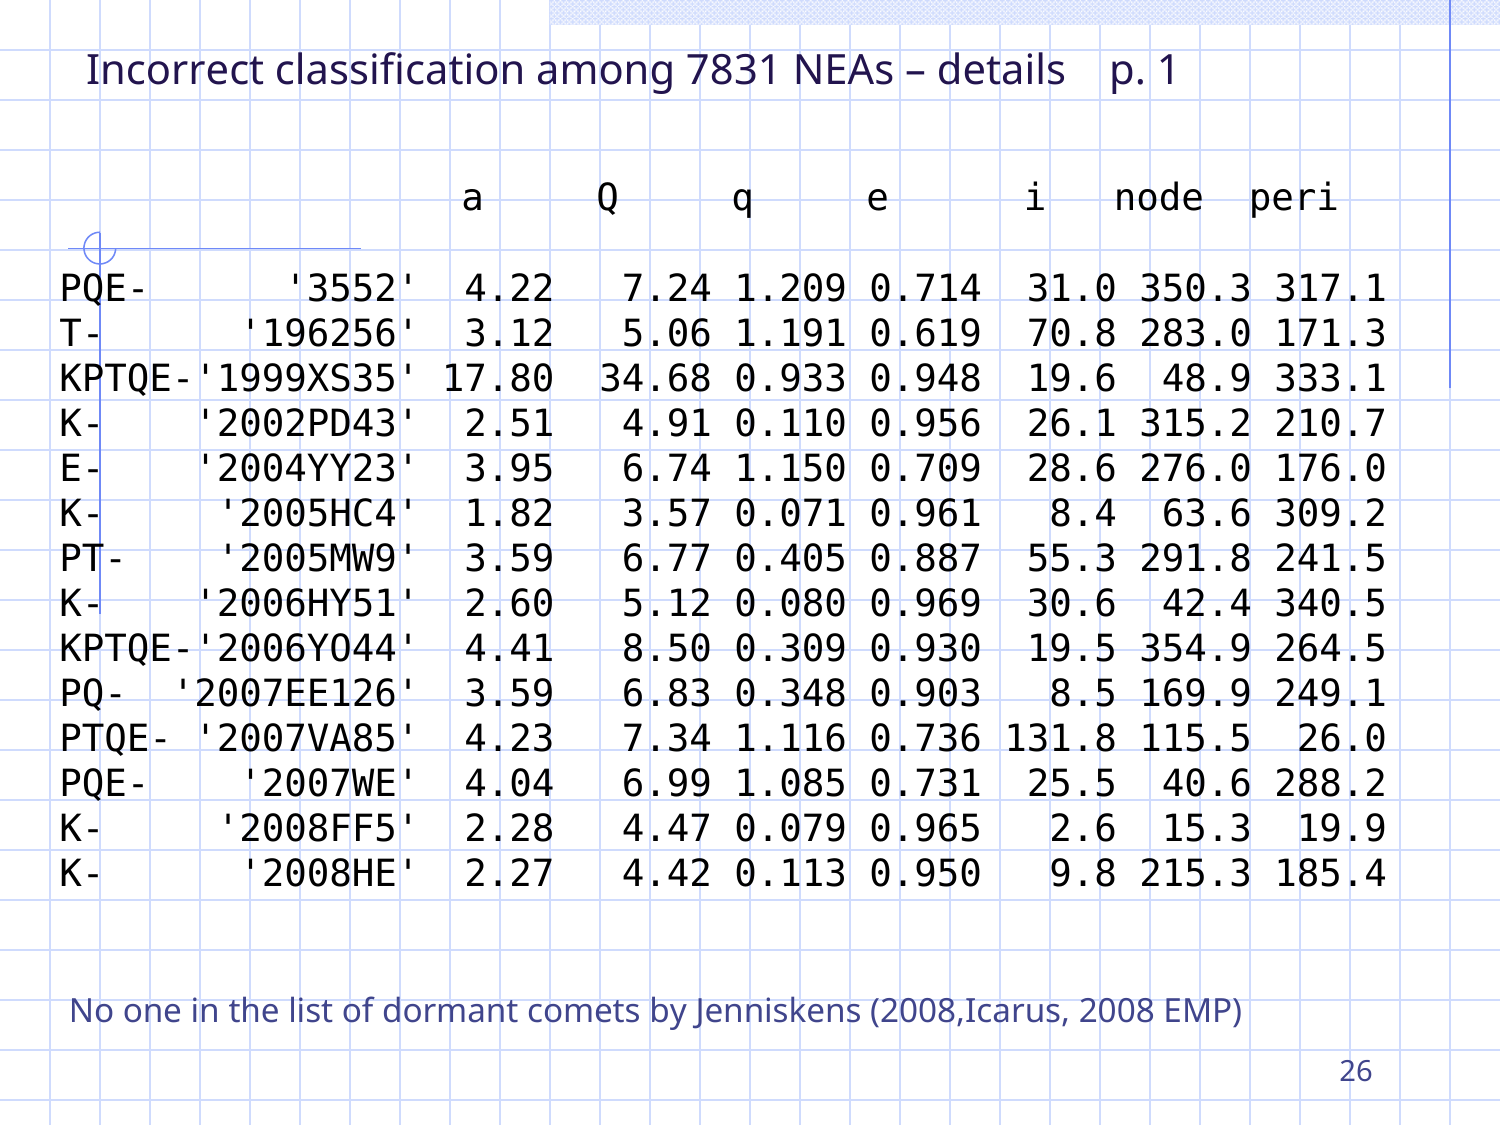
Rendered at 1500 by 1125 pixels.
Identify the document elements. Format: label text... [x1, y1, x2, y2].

picture [549, 0, 1449, 25]
text_box a Q q e i node peri PQE- '3552' 4.22 7.24 1.209 0.714 31.0 350.3 317.1 T- '196256' 3.12 5.06 1.191 0.619 70.8 283.0 171.3 KPTQE-'1999XS35' 17.80 34.68 0.933 0.948 19.6 48.9 333.1 K- '2002PD43' 2.51 4.91 0.110 0.956 26.1 315.2 210.7 E- '2004YY23' 3.95 6.74 1.150 0.709 28.6 276.0 176.0 K- '2005HC4' 1.82 3.57 0.071 0.961 8.4 63.6 309.2 PT- '2005MW9' 3.59 6.77 0.405 0.887 55.3 291.8 241.5 K- '2006HY51' 2.60 5.12 0.080 0.969 30.6 42.4 340.5 KPTQE-'2006YO44' 4.41 8.50 0.309 0.930 19.5 354.9 264.5 PQ- '2007EE126' 3.59 6.83 0.348 0.903 8.5 169.9 249.1 PTQE- '2007VA85' 4.23 7.34 1.116 0.736 131.8 115.5 26.0 PQE- '2007WE' 4.04 6.99 1.085 0.731 25.5 40.6 288.2 K- '2008FF5' 2.28 4.47 0.079 0.965 2.6 15.3 19.9 K- '2008HE' 2.27 4.42 0.113 0.950 9.8 215.3 185.4 [44, 161, 1476, 929]
picture [1451, 0, 1500, 25]
text_box No one in the list of dormant comets by Jenniskens (2008,Icarus, 2008 EMP) [54, 982, 1401, 1037]
text_box Incorrect classification among 7831 NEAs – details p. 1 [71, 35, 1382, 101]
